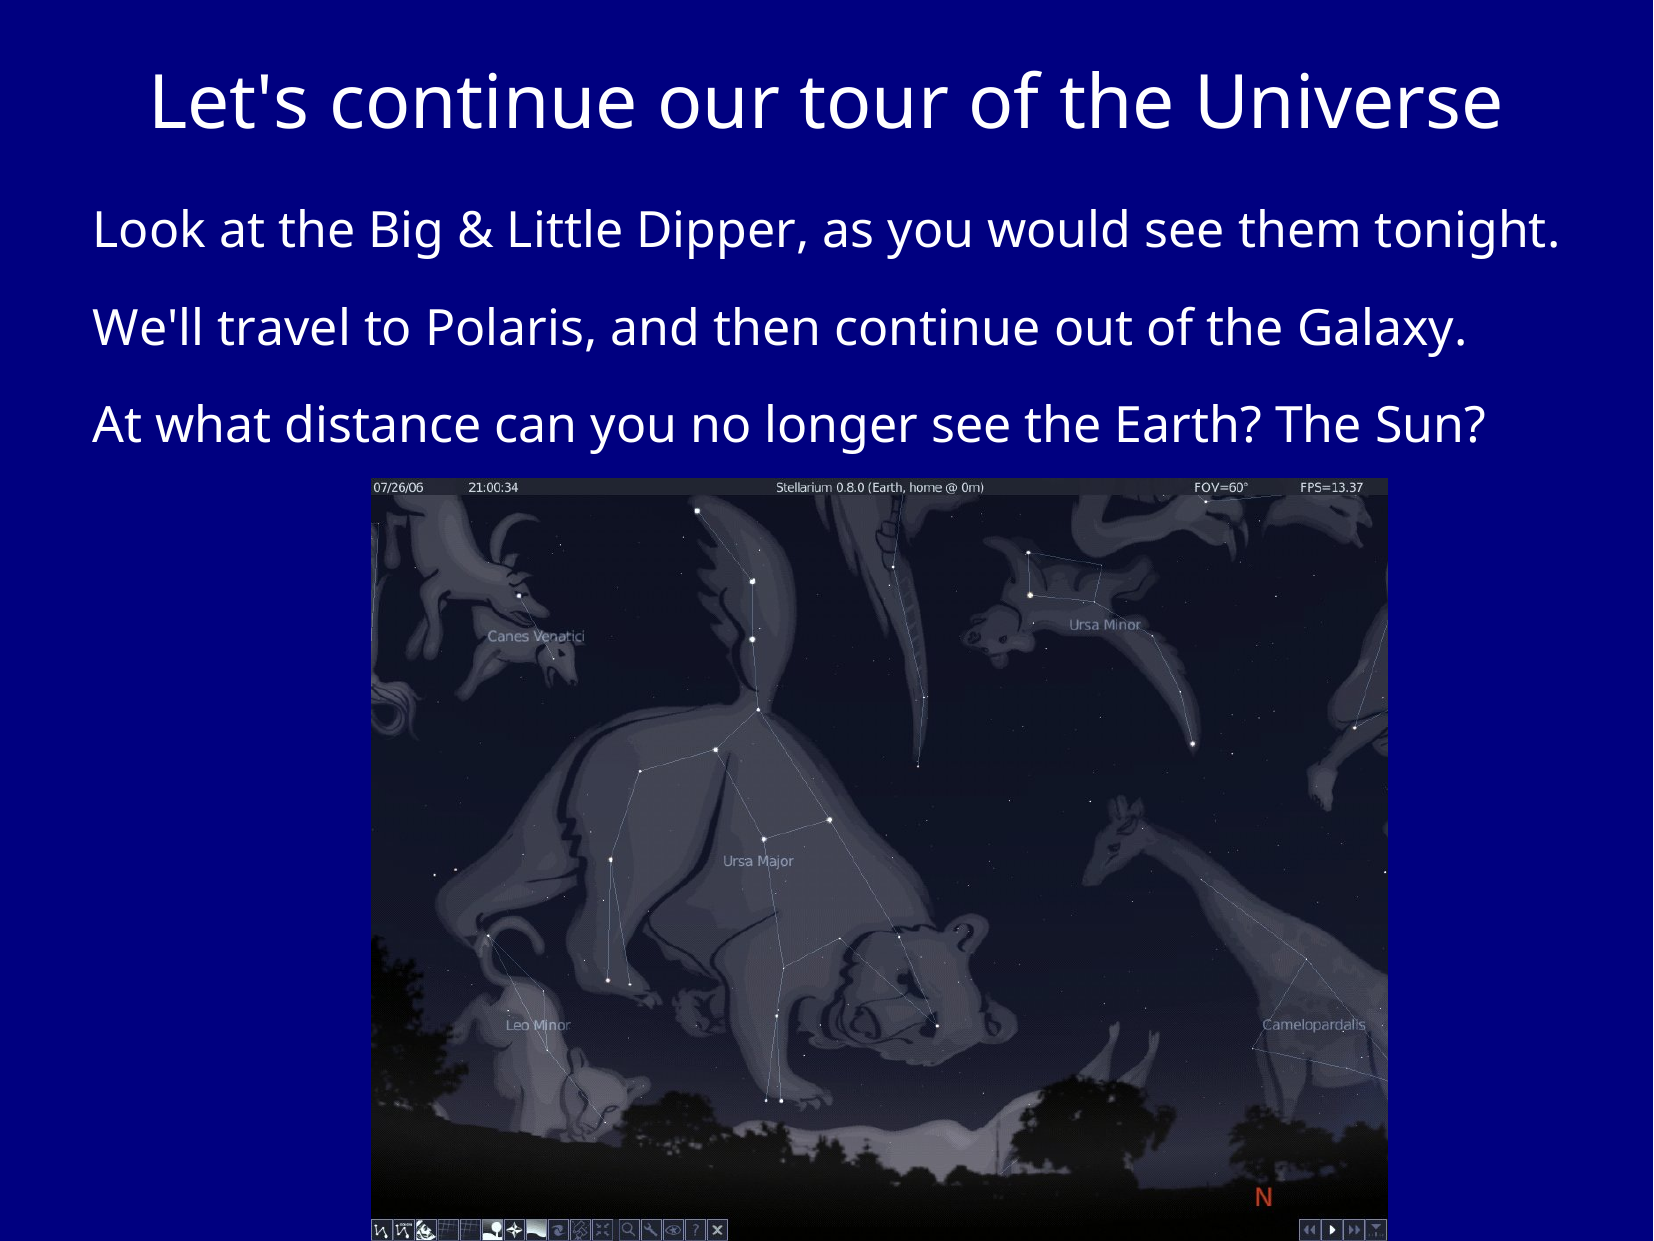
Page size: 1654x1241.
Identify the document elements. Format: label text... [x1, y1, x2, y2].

list Look at the Big & Little Dipper, as you would see them tonight. We'll travel to Polaris, and then continue out of the Galaxy. At what distance can you no longer see the Earth? The Sun? [75, 193, 1563, 451]
title Let's continue our tour of the Universe [82, 49, 1571, 151]
picture [371, 478, 1388, 1241]
